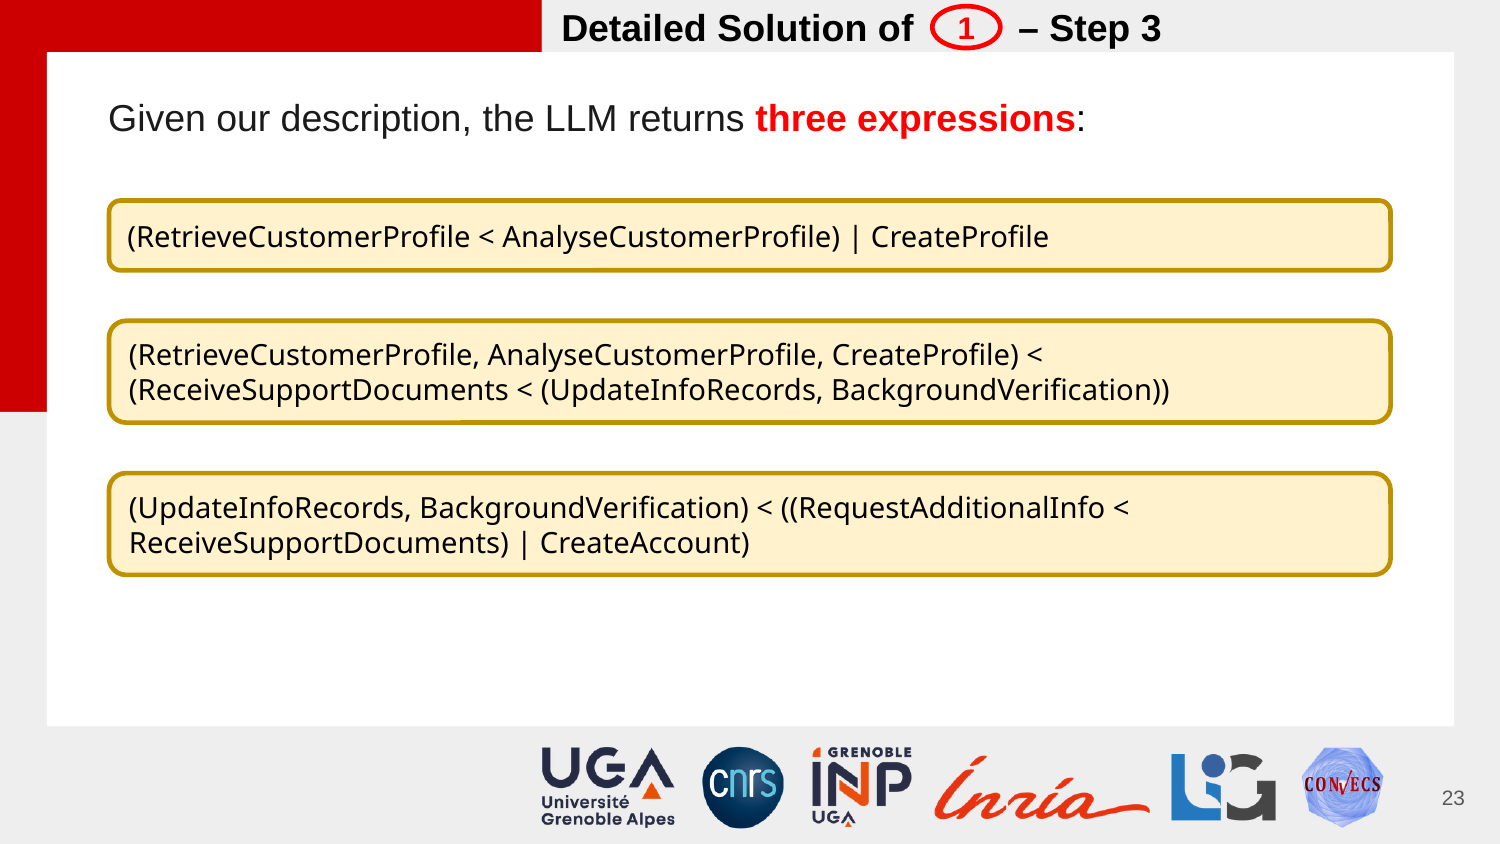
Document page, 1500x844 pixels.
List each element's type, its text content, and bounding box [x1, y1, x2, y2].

text_box 1 [932, 6, 1001, 49]
text_box (RetrieveCustomerProfile, AnalyseCustomerProfile, CreateProfile) < (ReceiveSupportDocuments < (UpdateInfoRecords, BackgroundVerification)) [109, 320, 1391, 423]
text_box Given our description, the LLM returns three expressions: [93, 90, 1377, 146]
text_box (UpdateInfoRecords, BackgroundVerification) < ((RequestAdditionalInfo < ReceiveSupportDocuments) | CreateAccount) [109, 473, 1391, 575]
text_box Detailed Solution of – Step 3 [546, 0, 1441, 55]
picture [0, 0, 1500, 844]
text_box (RetrieveCustomerProfile < AnalyseCustomerProfile) | CreateProfile [109, 200, 1391, 271]
slide_number <numéro> [1389, 764, 1480, 830]
